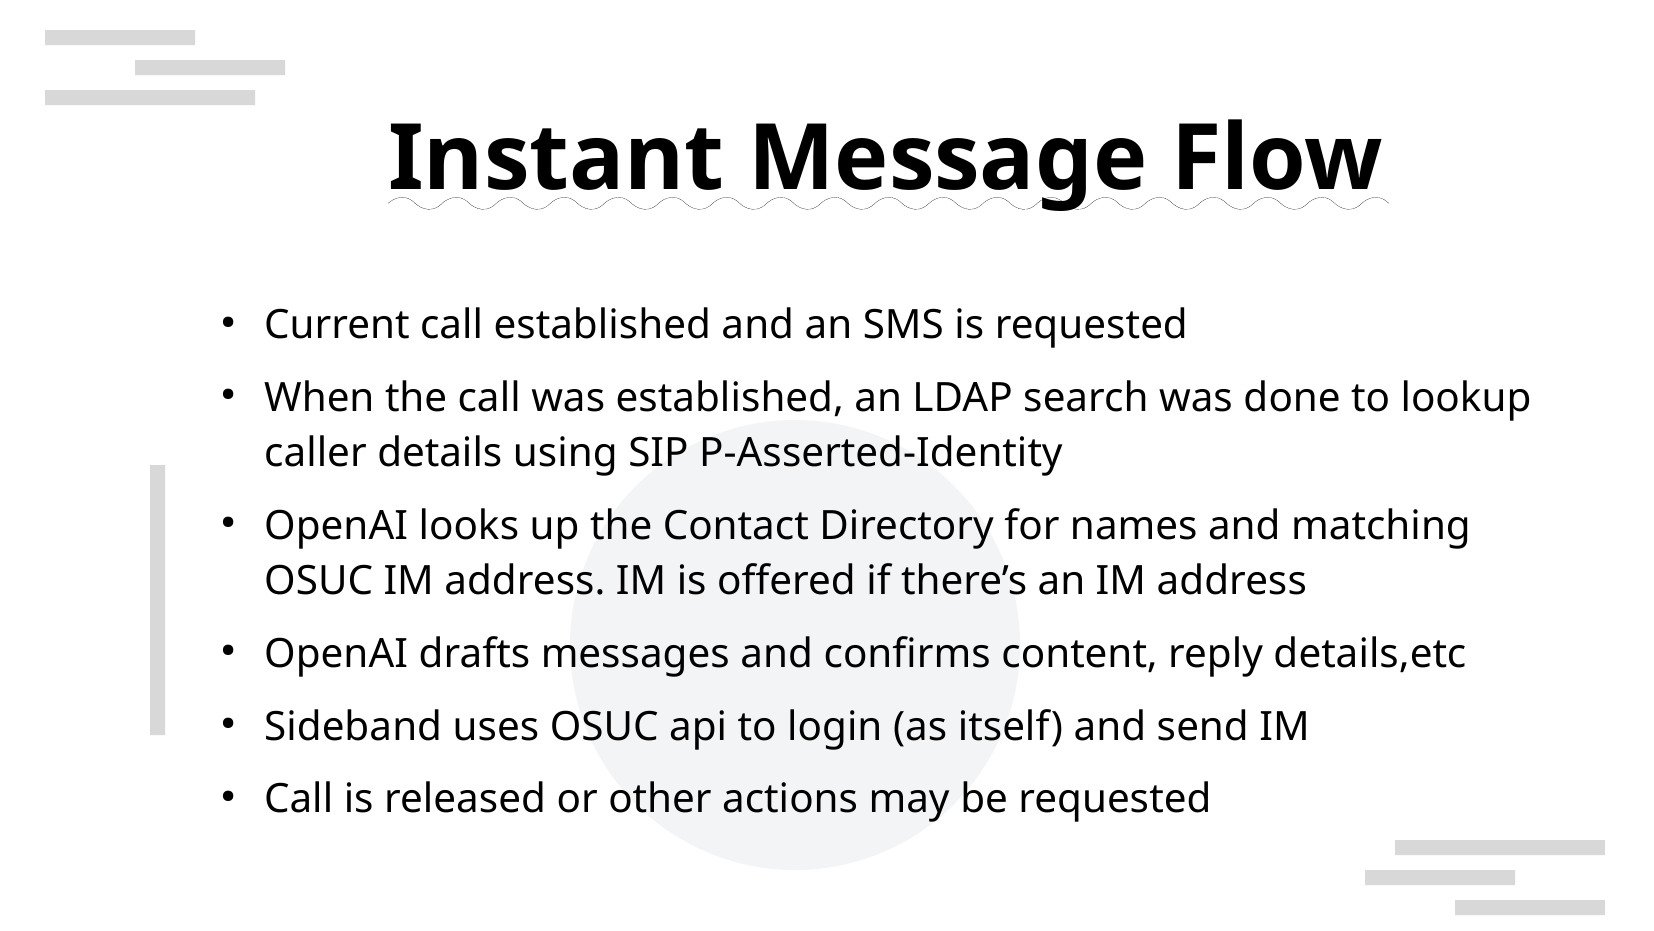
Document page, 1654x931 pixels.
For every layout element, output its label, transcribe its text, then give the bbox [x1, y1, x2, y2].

list Current call established and an SMS is requested When the call was established, an LDAP search was done to lookup caller details using SIP P-Asserted-Identity OpenAI looks up the Contact Directory for names and matching OSUC IM address. IM is offered if there’s an IM address OpenAI drafts messages and confirms content, reply details,etc Sideband uses OSUC api to login (as itself) and send IM Call is released or other actions may be requested [206, 295, 1565, 835]
title Instant Message Flow [206, 76, 1565, 233]
